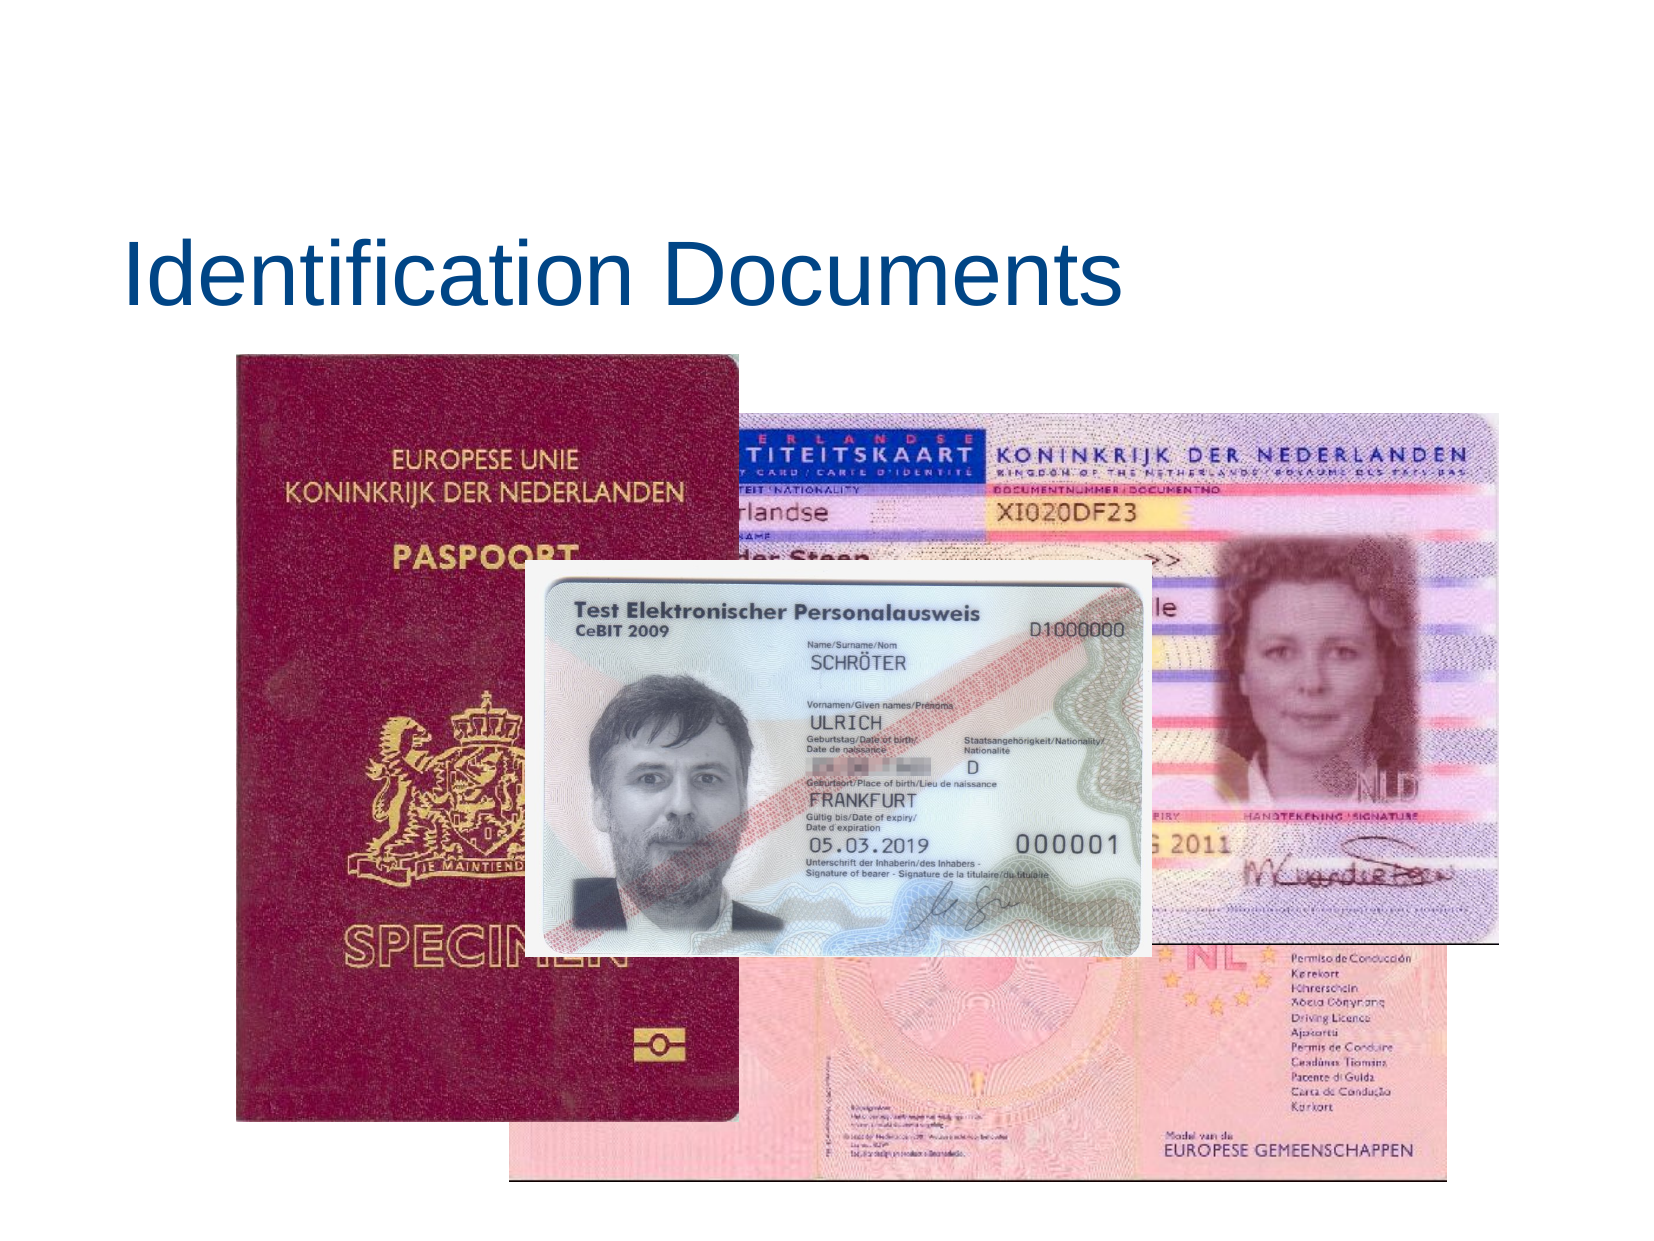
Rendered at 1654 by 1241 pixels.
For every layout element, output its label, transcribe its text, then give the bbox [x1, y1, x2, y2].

title Identification Documents [121, 167, 1533, 326]
picture [236, 354, 1499, 1182]
